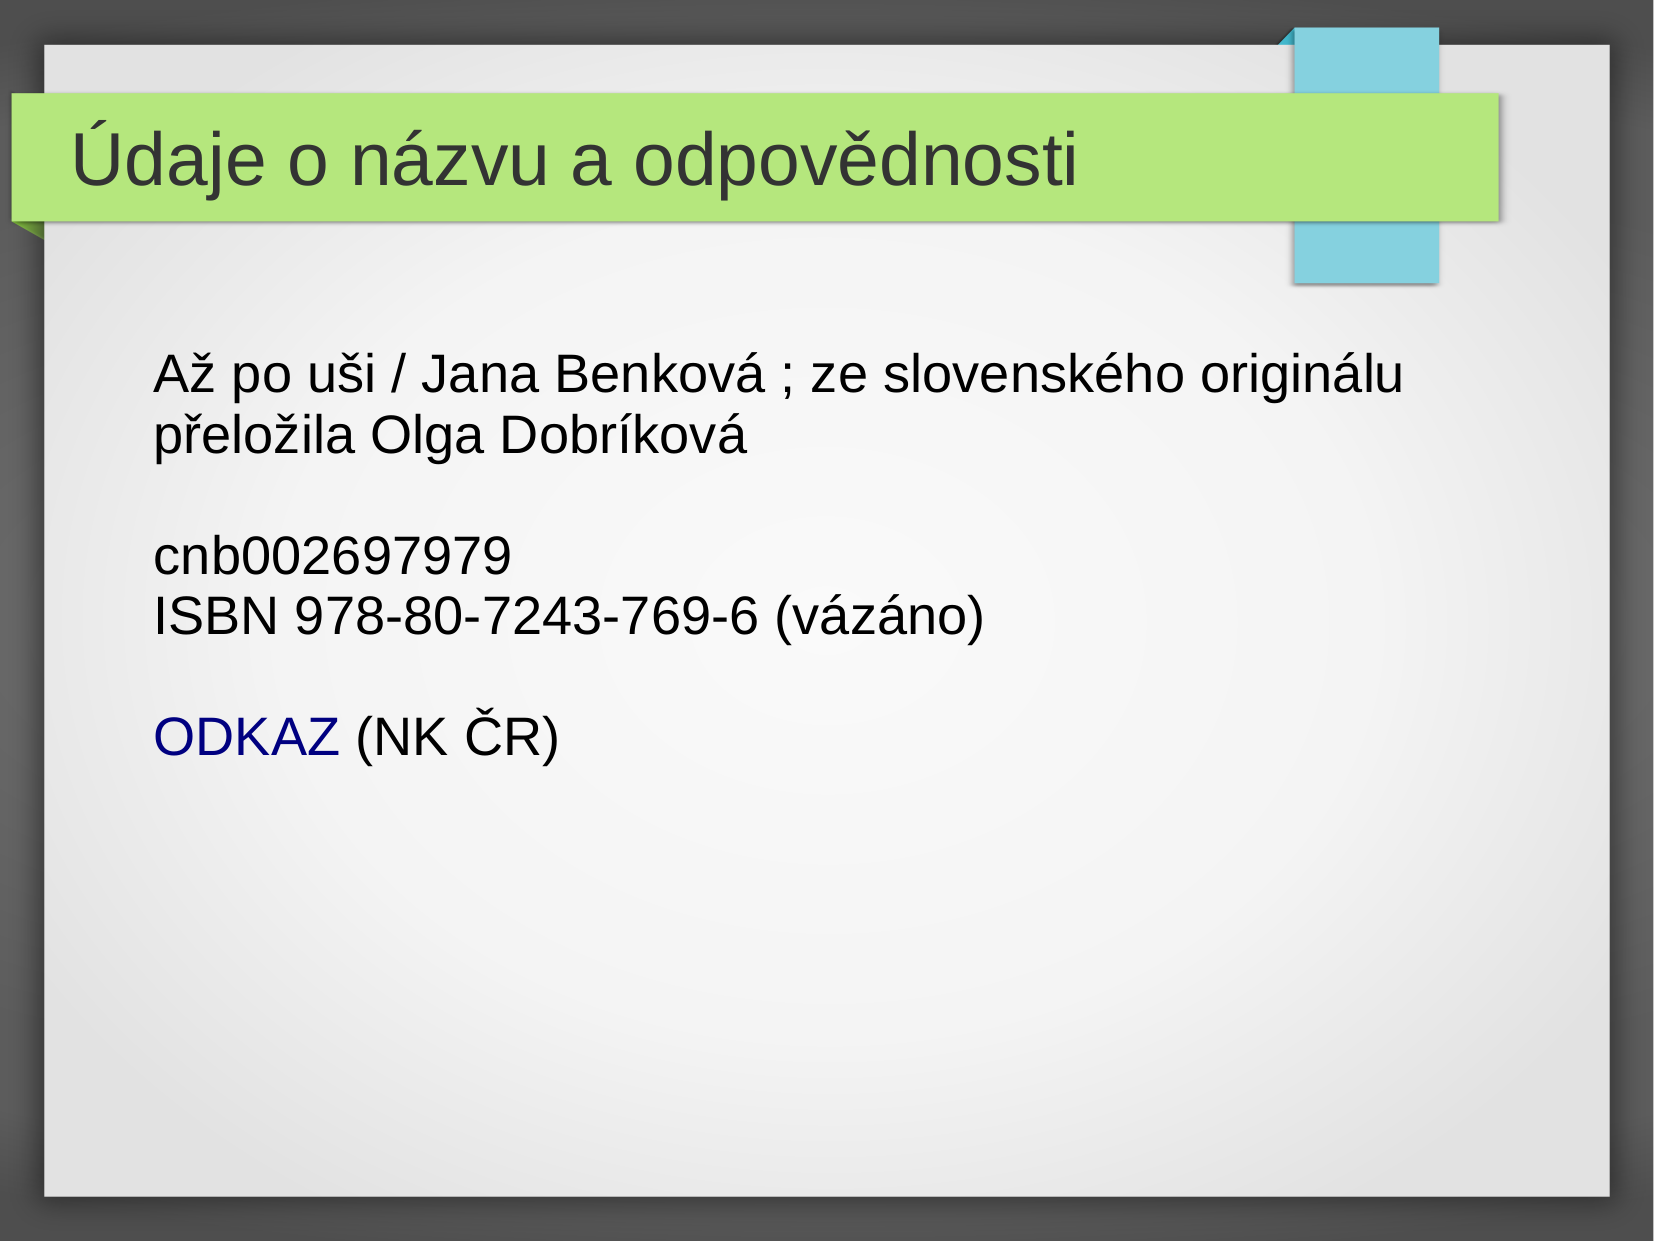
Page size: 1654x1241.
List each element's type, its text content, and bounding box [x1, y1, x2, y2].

list Až po uši / Jana Benková ; ze slovenského originálu přeložila Olga Dobríková cnb002697979 ISBN 978-80-7243-769-6 (vázáno) ODKAZ (NK ČR) [82, 343, 1538, 1063]
picture [0, 0, 1654, 1241]
title Údaje o názvu a odpovědnosti [70, 106, 1229, 213]
